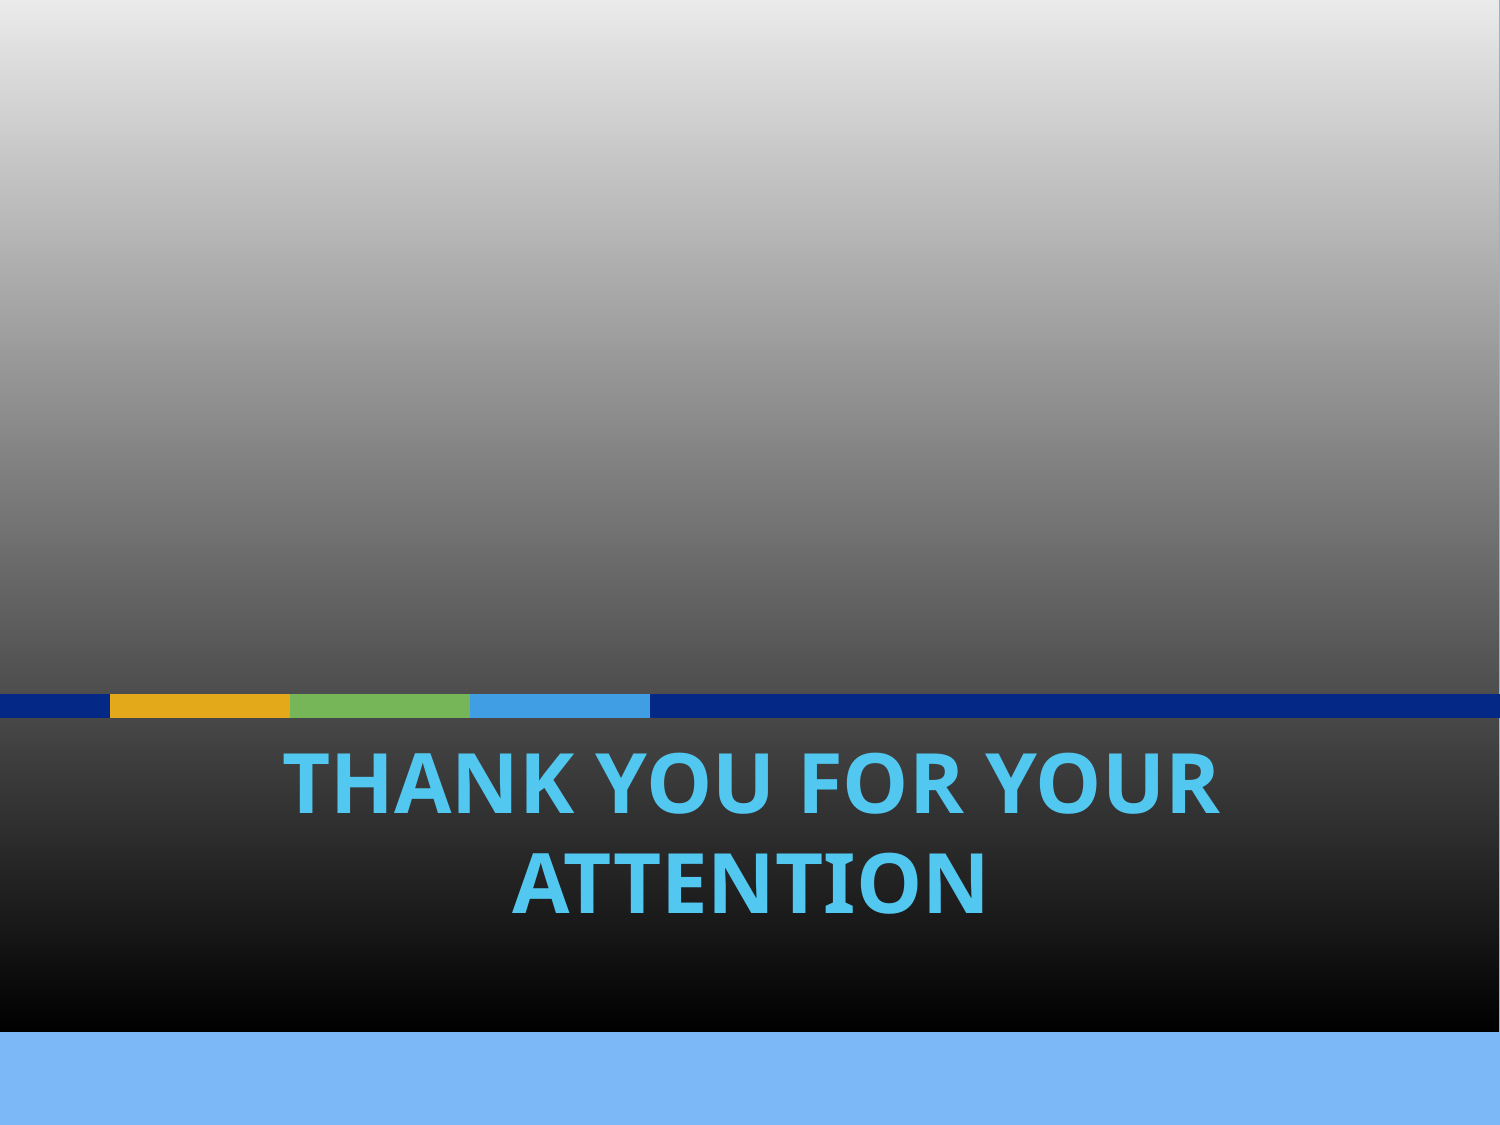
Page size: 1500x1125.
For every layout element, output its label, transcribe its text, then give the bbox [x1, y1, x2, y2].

title Thank you for your attention [117, 363, 1402, 587]
